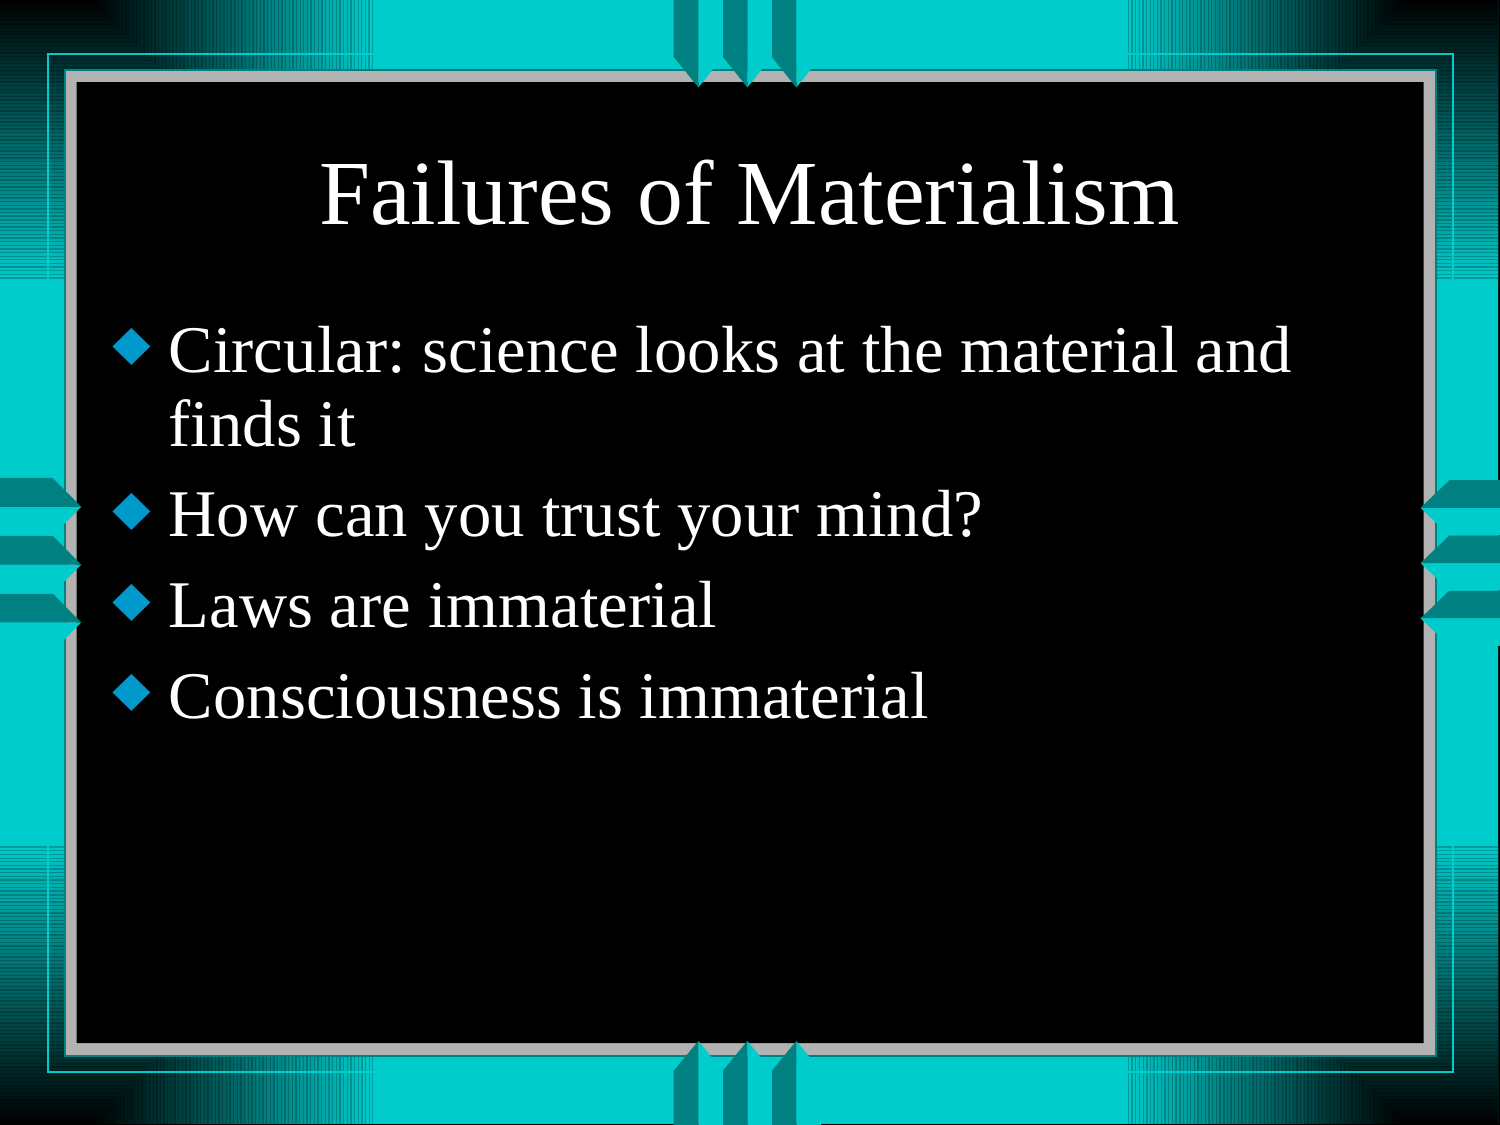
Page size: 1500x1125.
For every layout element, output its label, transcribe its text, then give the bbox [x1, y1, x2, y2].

title Failures of Materialism [112, 99, 1388, 288]
list Circular: science looks at the material and finds it How can you trust your mind? Laws are immaterial Consciousness is immaterial [112, 312, 1388, 988]
